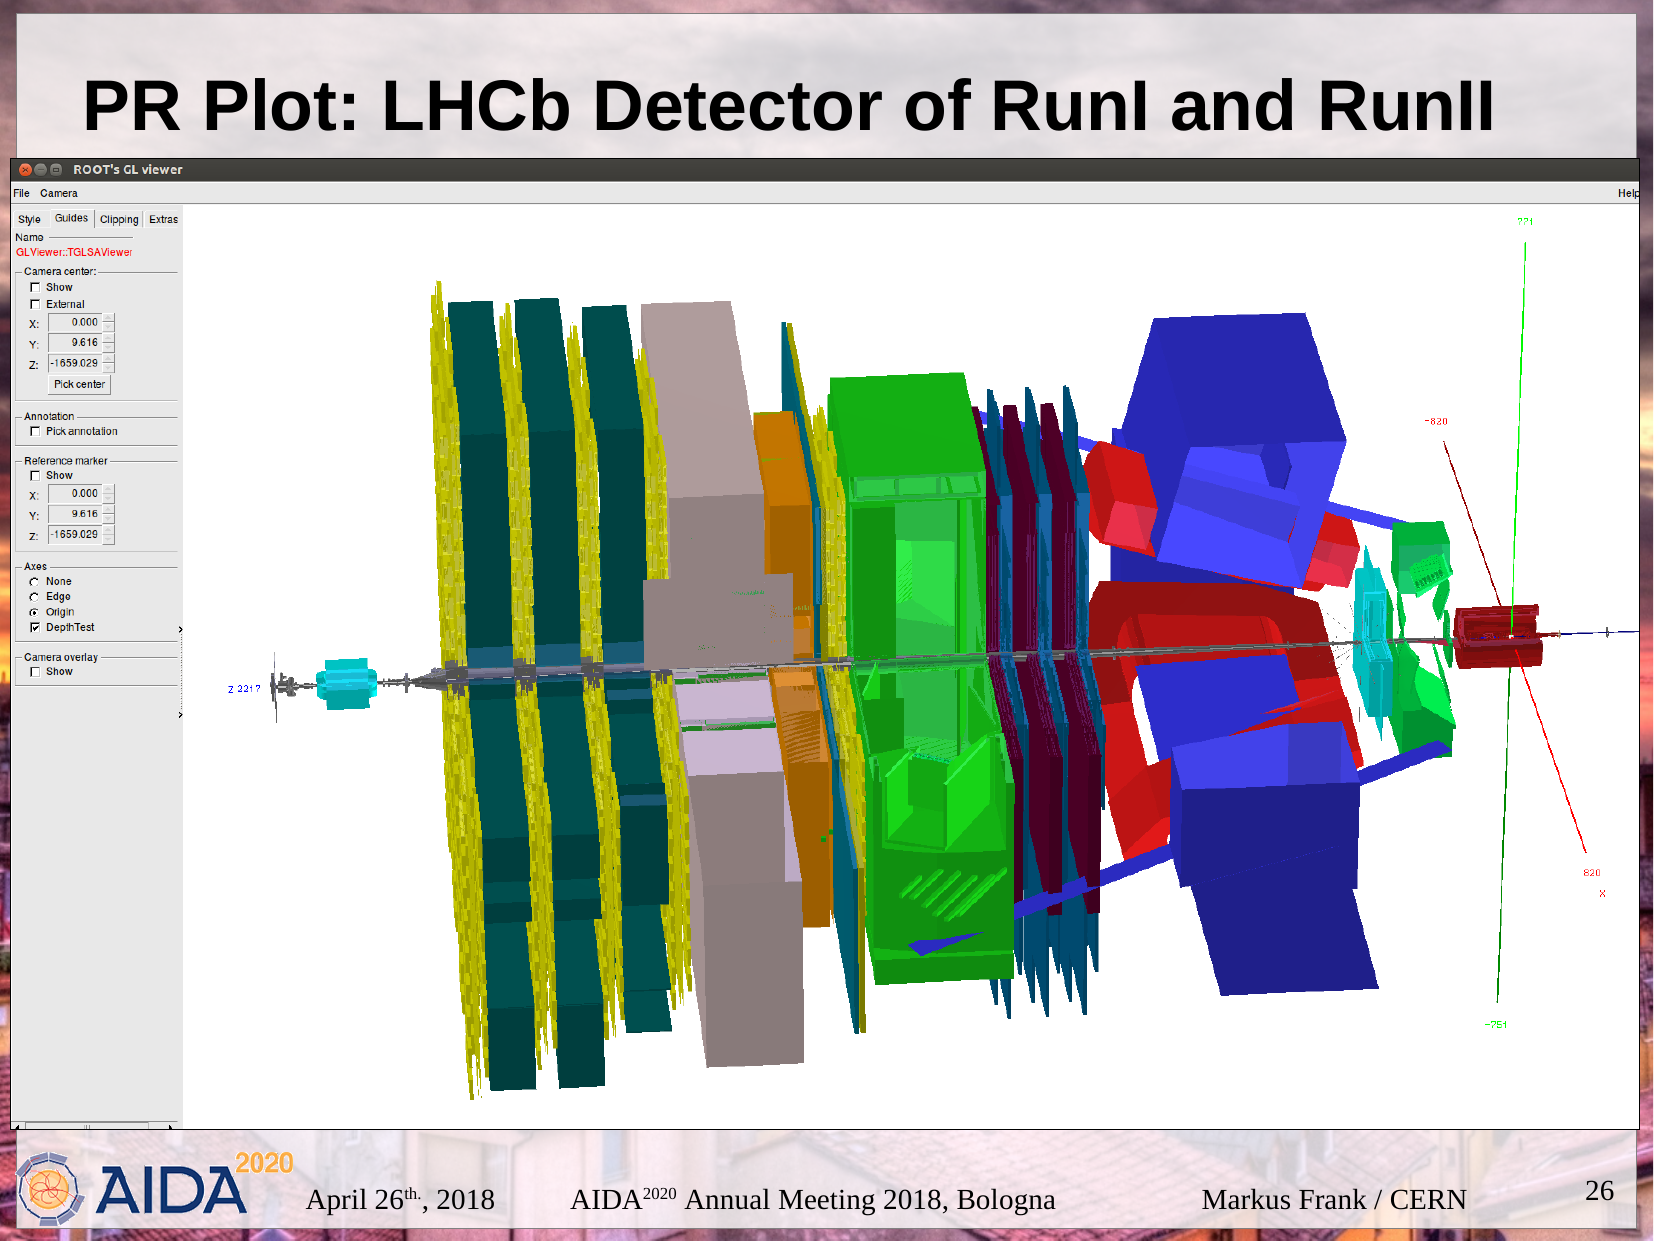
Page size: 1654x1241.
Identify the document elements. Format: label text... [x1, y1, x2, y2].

picture [0, 0, 1654, 1241]
title PR Plot: LHCb Detector of RunI and RunII [82, 19, 1535, 191]
